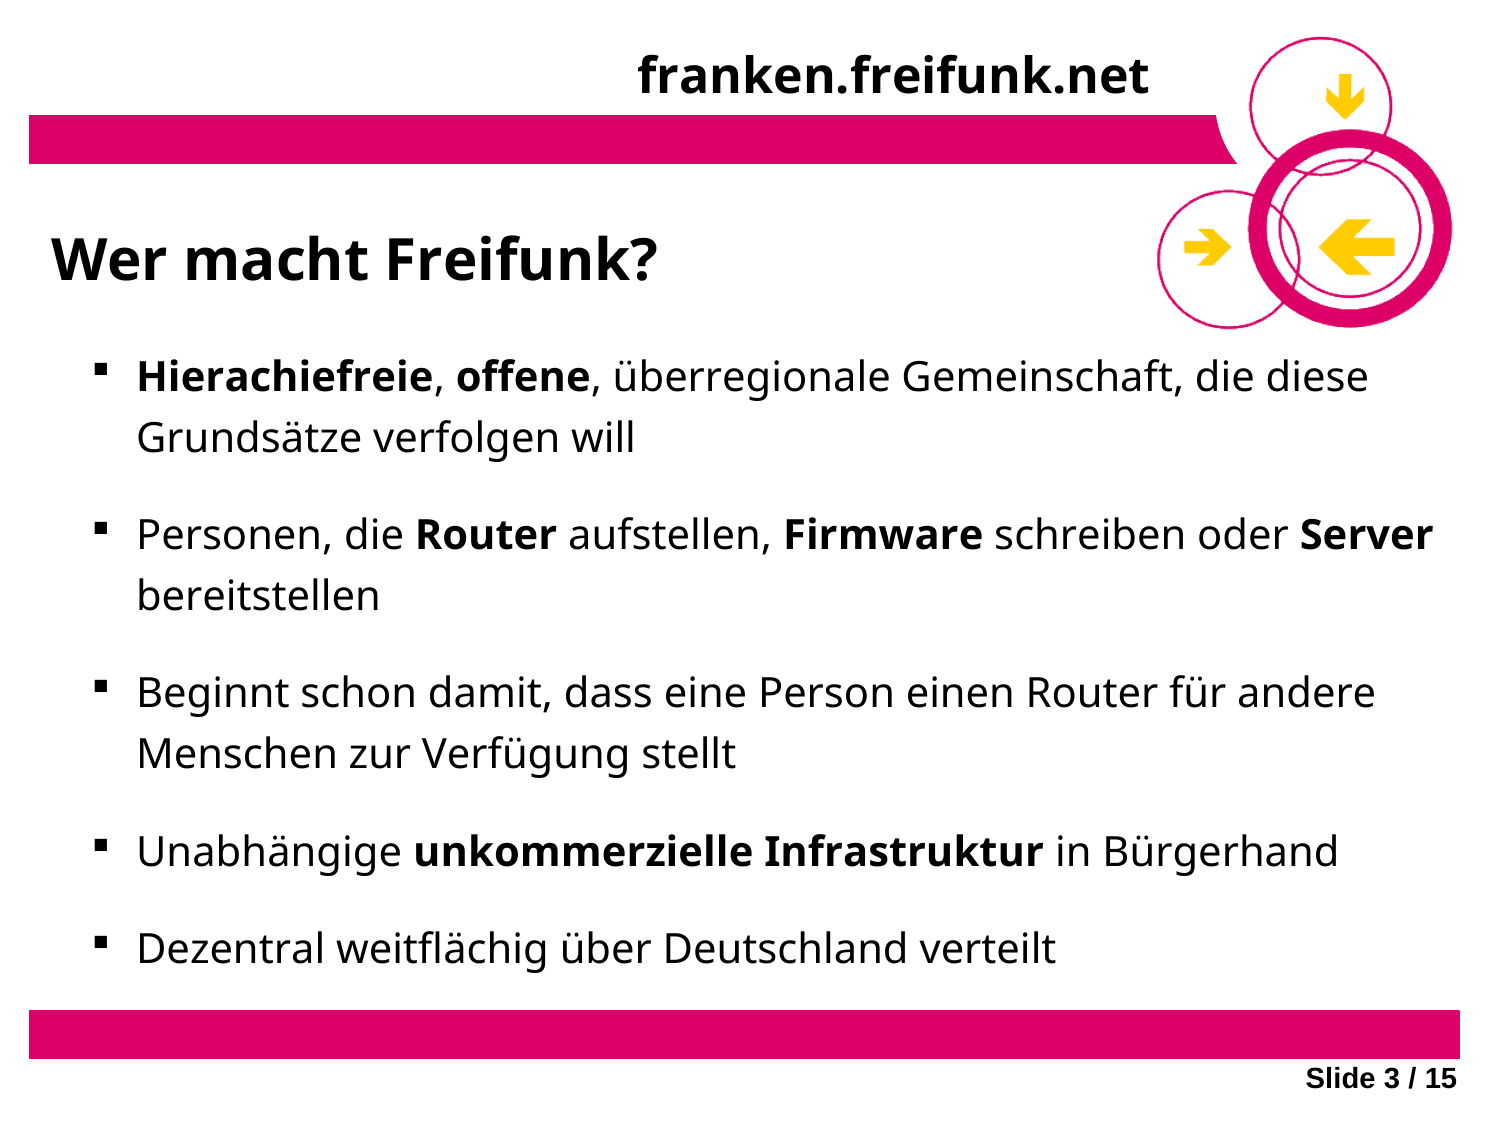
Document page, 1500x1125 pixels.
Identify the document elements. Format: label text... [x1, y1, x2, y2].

text_box Wer macht Freifunk? [51, 212, 1123, 292]
picture [1150, 32, 1461, 332]
text_box Hierachiefreie, offene, überregionale Gemeinschaft, die diese Grundsätze verfolgen will Personen, die Router aufstellen, Firmware schreiben oder Server bereitstellen Beginnt schon damit, dass eine Person einen Router für andere Menschen zur Verfügung stellt Unabhängige unkommerzielle Infrastruktur in Bürgerhand Dezentral weitflächig über Deutschland verteilt [61, 342, 1465, 1029]
